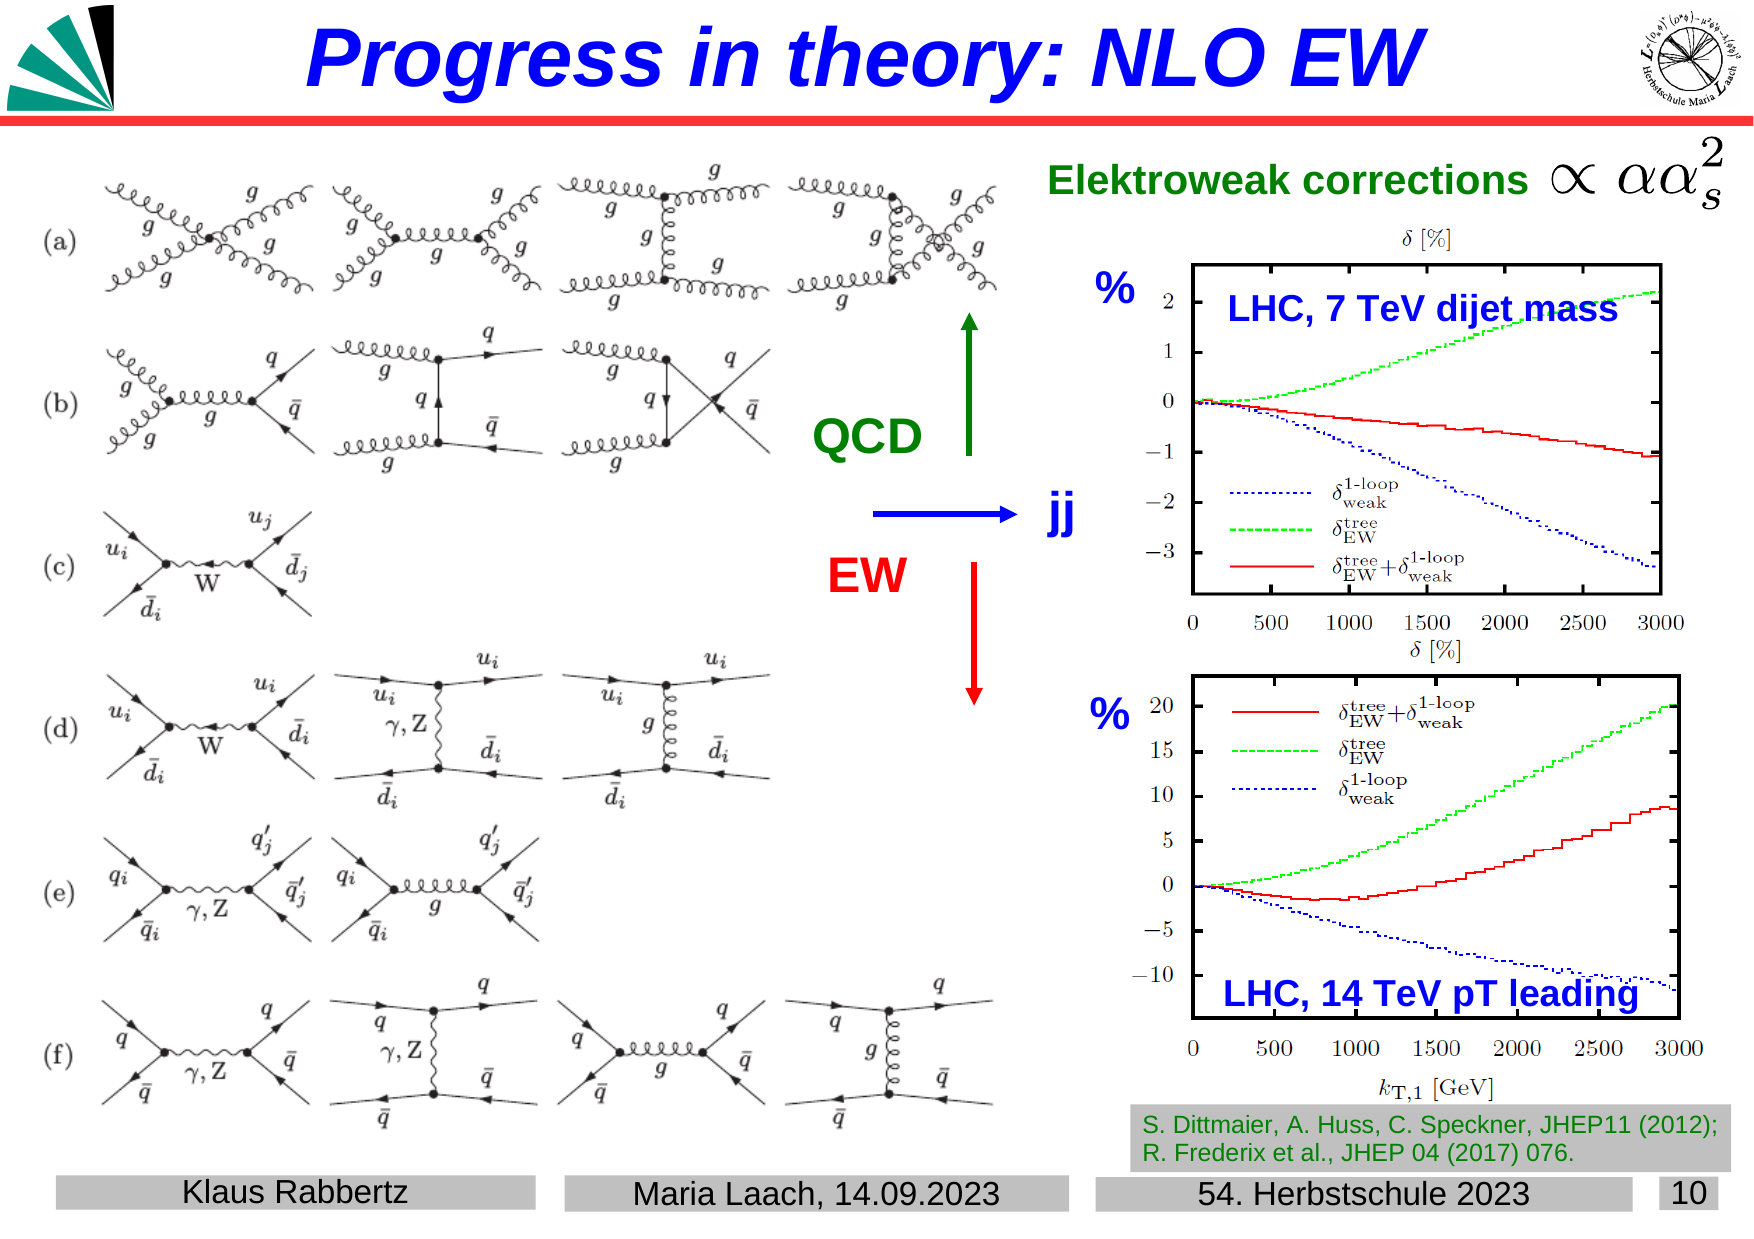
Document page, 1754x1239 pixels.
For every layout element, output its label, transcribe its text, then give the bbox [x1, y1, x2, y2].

text_box % [1083, 256, 1148, 320]
picture [1123, 215, 1713, 1104]
picture [15, 153, 1036, 1145]
text_box LHC, 7 TeV dijet mass [1215, 281, 1632, 336]
text_box QCD [800, 402, 936, 471]
picture [7, 5, 114, 112]
text_box LHC, 14 TeV pT leading [1211, 966, 1653, 1021]
title Progress in theory: NLO EW [120, 0, 1609, 116]
picture [1641, 11, 1741, 106]
text_box EW [815, 540, 924, 609]
text_box S. Dittmaier, A. Huss, C. Speckner, JHEP11 (2012); R. Frederix et al., JHEP 04 (2017) 076. [1130, 1104, 1732, 1173]
text_box Elektroweak corrections [1035, 151, 1542, 215]
text_box [1547, 136, 1726, 210]
text_box jj [1036, 476, 1108, 545]
text_box % [1077, 682, 1143, 746]
